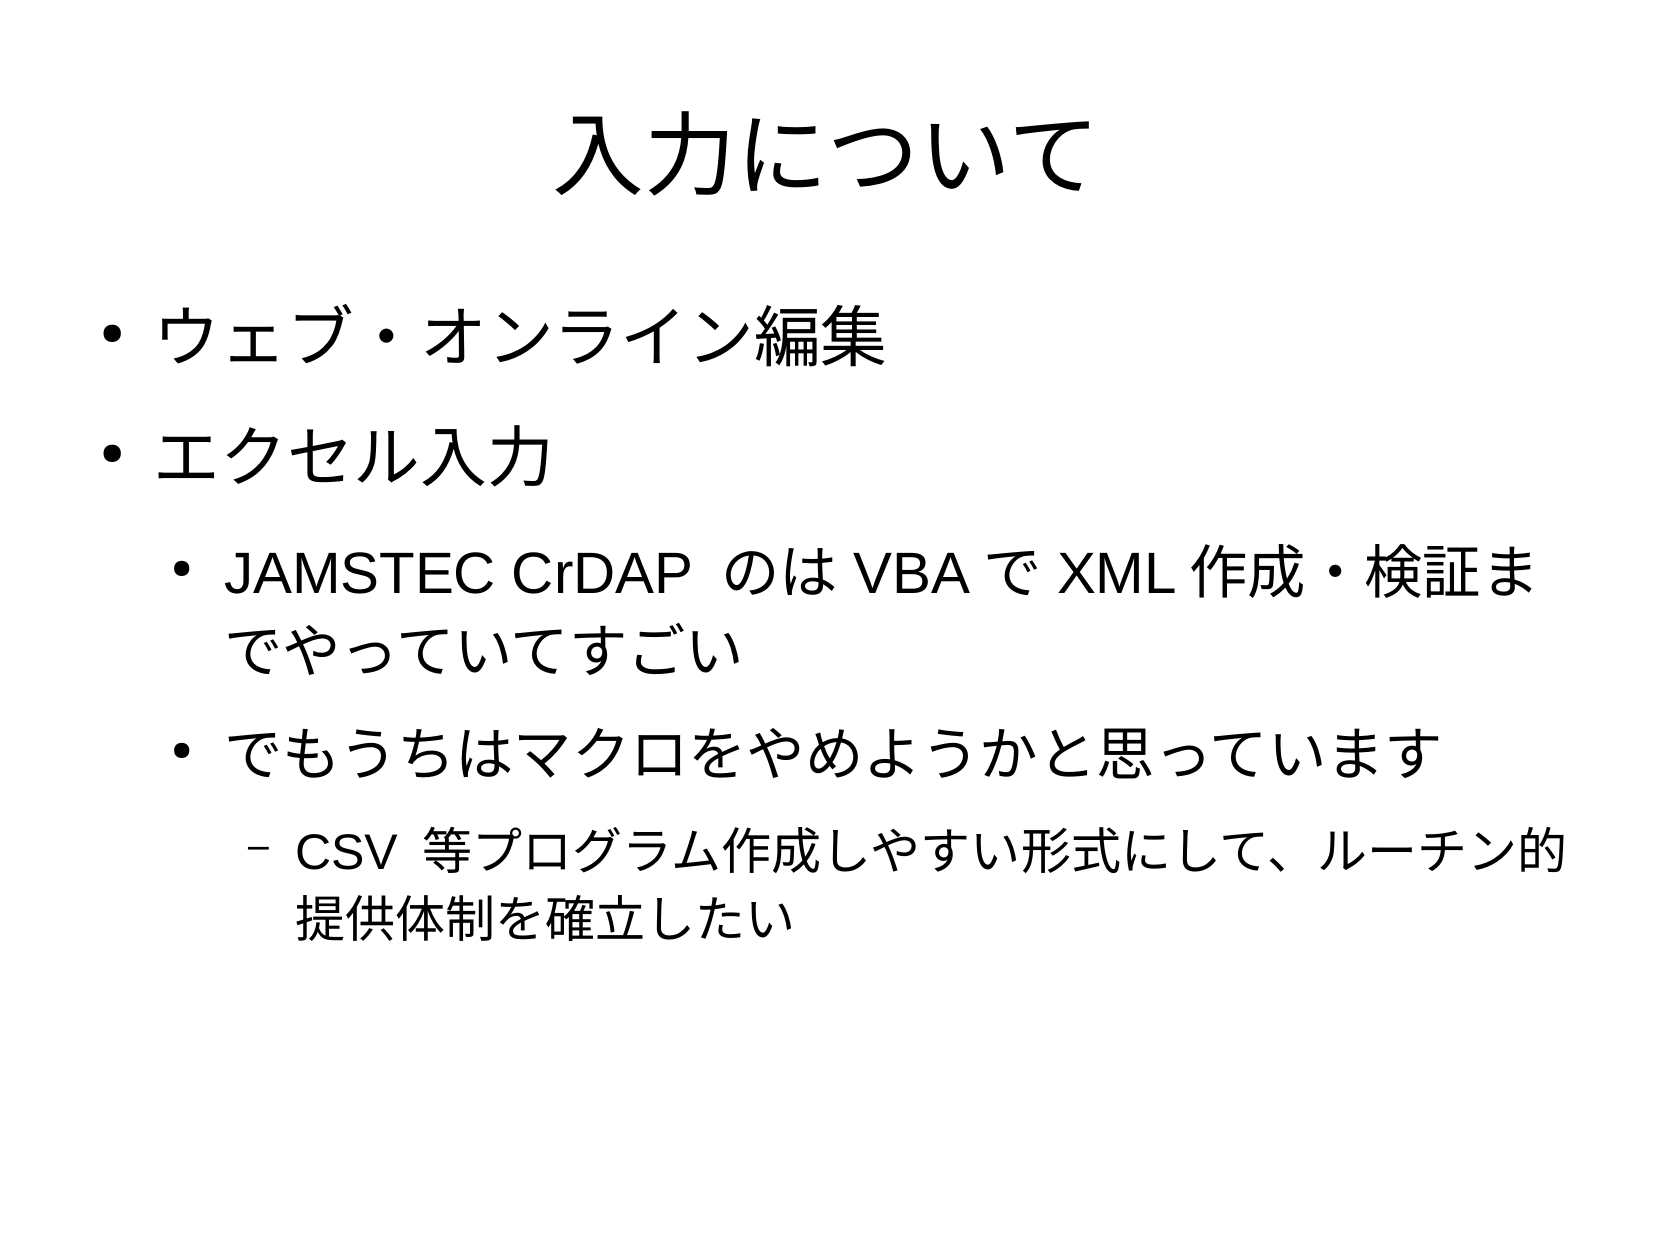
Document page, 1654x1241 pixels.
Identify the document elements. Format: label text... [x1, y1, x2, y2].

title 入力について [82, 56, 1571, 250]
list ウェブ・オンライン編集 エクセル入力 JAMSTEC CrDAP のはVBAでXML作成・検証までやっていてすごい でもうちはマクロをやめようかと思っています CSV 等プログラム作成しやすい形式にして、ルーチン的提供体制を確立したい [82, 290, 1571, 1094]
